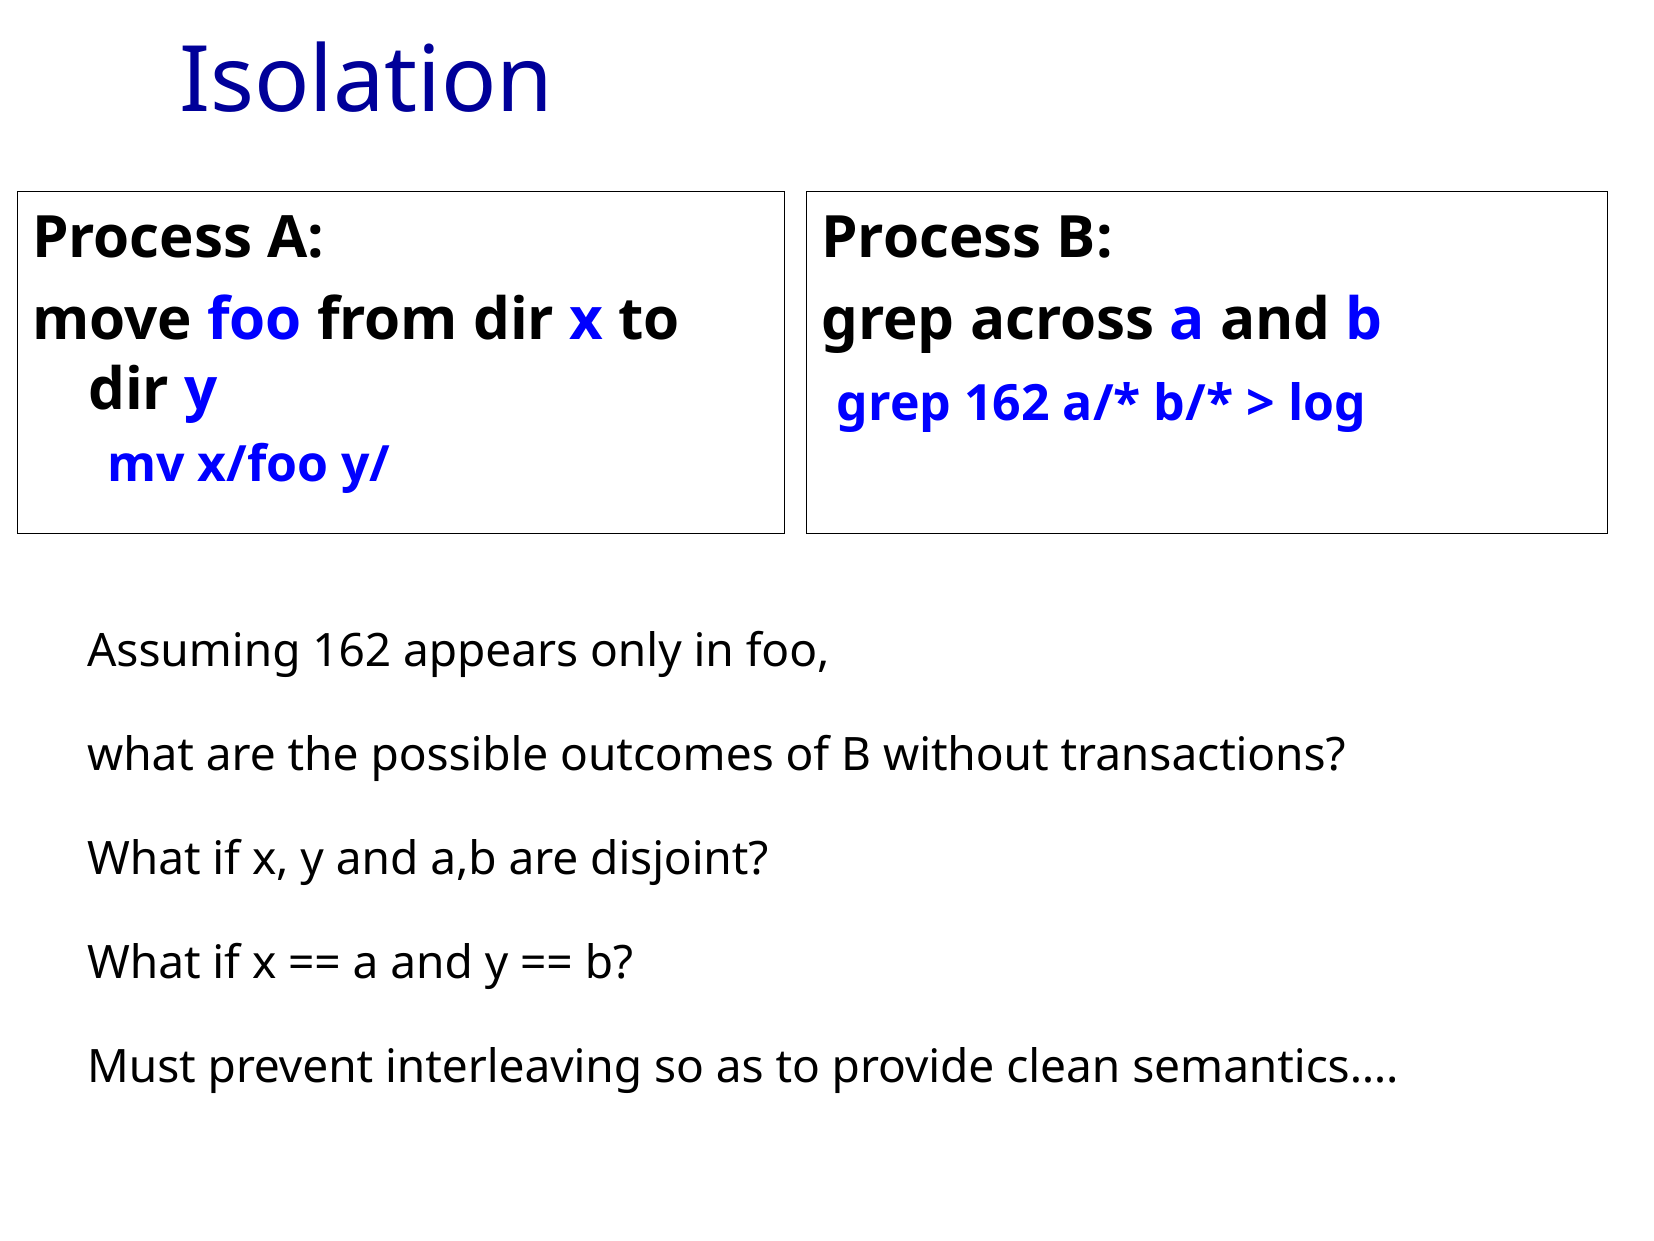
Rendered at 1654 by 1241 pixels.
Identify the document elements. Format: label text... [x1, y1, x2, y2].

list Assuming 162 appears only in foo, what are the possible outcomes of B without transactions? What if x, y and a,b are disjoint? What if x == a and y == b? Must prevent interleaving so as to provide clean semantics…. [62, 616, 1551, 1103]
title Isolation [179, 0, 1475, 170]
text_box Process B: grep across a and b grep 162 a/* b/* > log [806, 191, 1608, 534]
text_box Process A: move foo from dir x to dir y mv x/foo y/ [17, 191, 785, 534]
